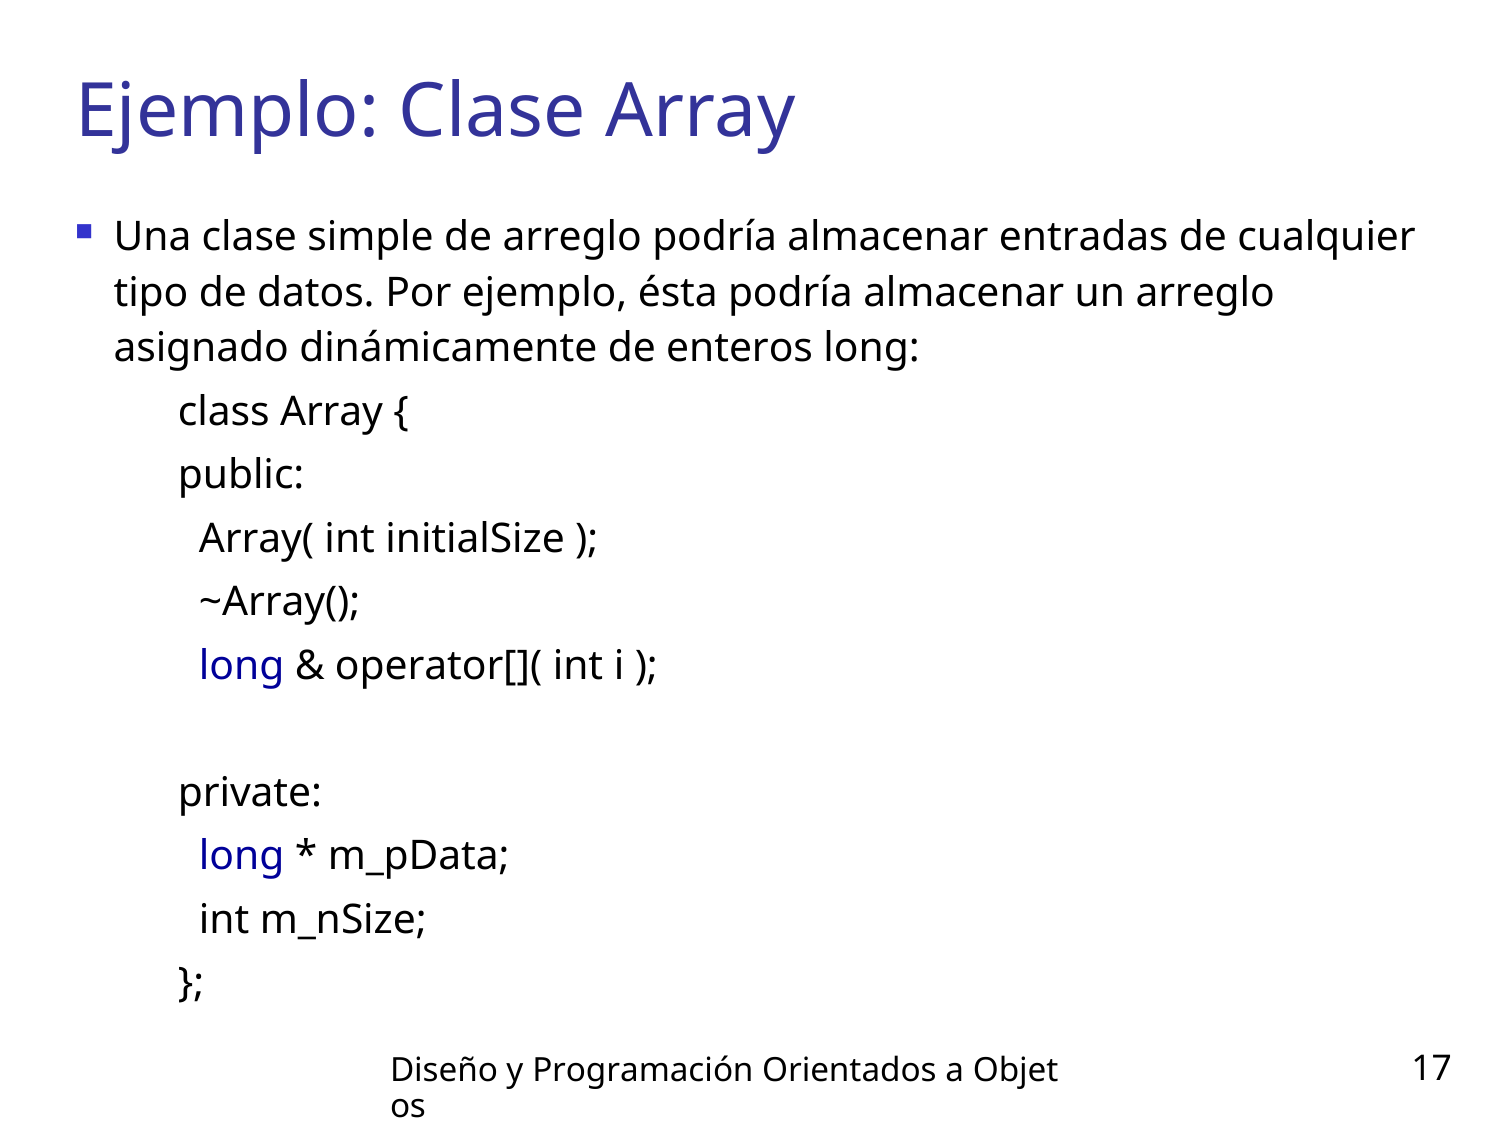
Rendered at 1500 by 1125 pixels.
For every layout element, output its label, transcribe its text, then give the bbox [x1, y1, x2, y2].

title Ejemplo: Clase Array [75, 25, 1466, 188]
list Una clase simple de arreglo podría almacenar entradas de cualquier tipo de datos. Por ejemplo, ésta podría almacenar un arreglo asignado dinámicamente de enteros long: class Array { public: Array( int initialSize ); ~Array(); long & operator[]( int i ); private: long * m_pData; int m_nSize; }; [75, 207, 1462, 1013]
